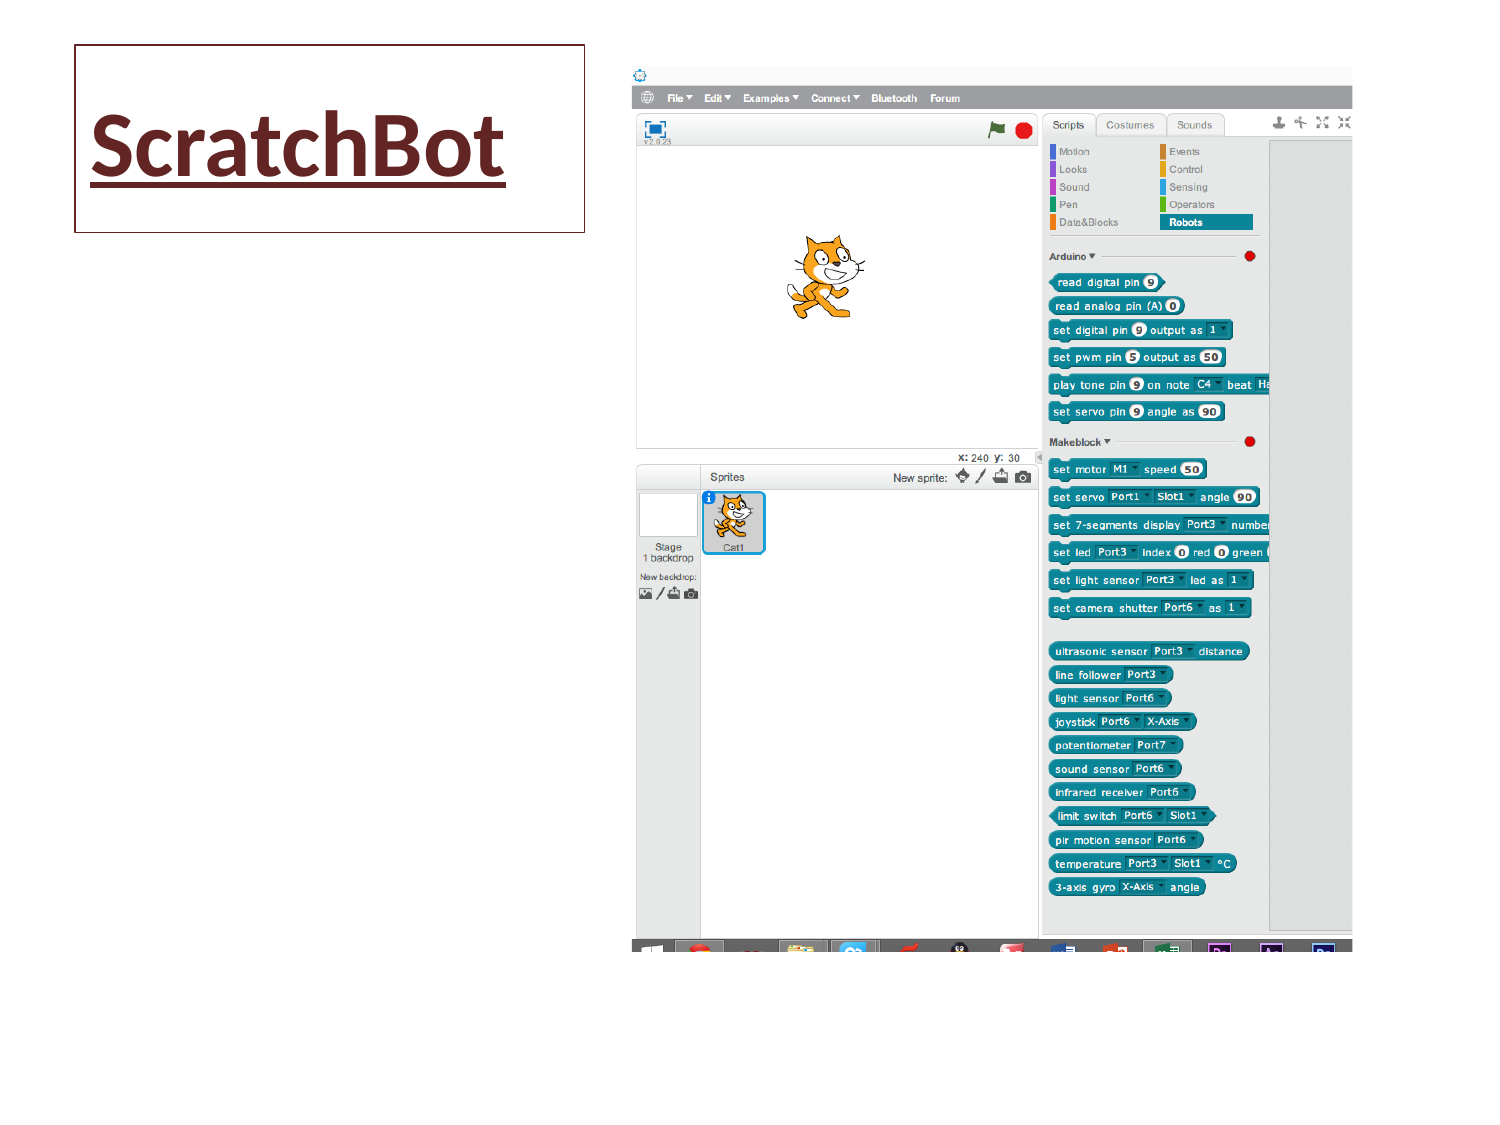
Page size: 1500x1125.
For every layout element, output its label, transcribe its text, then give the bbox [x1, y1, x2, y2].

title ScratchBot [75, 45, 585, 233]
picture [631, 66, 1353, 952]
